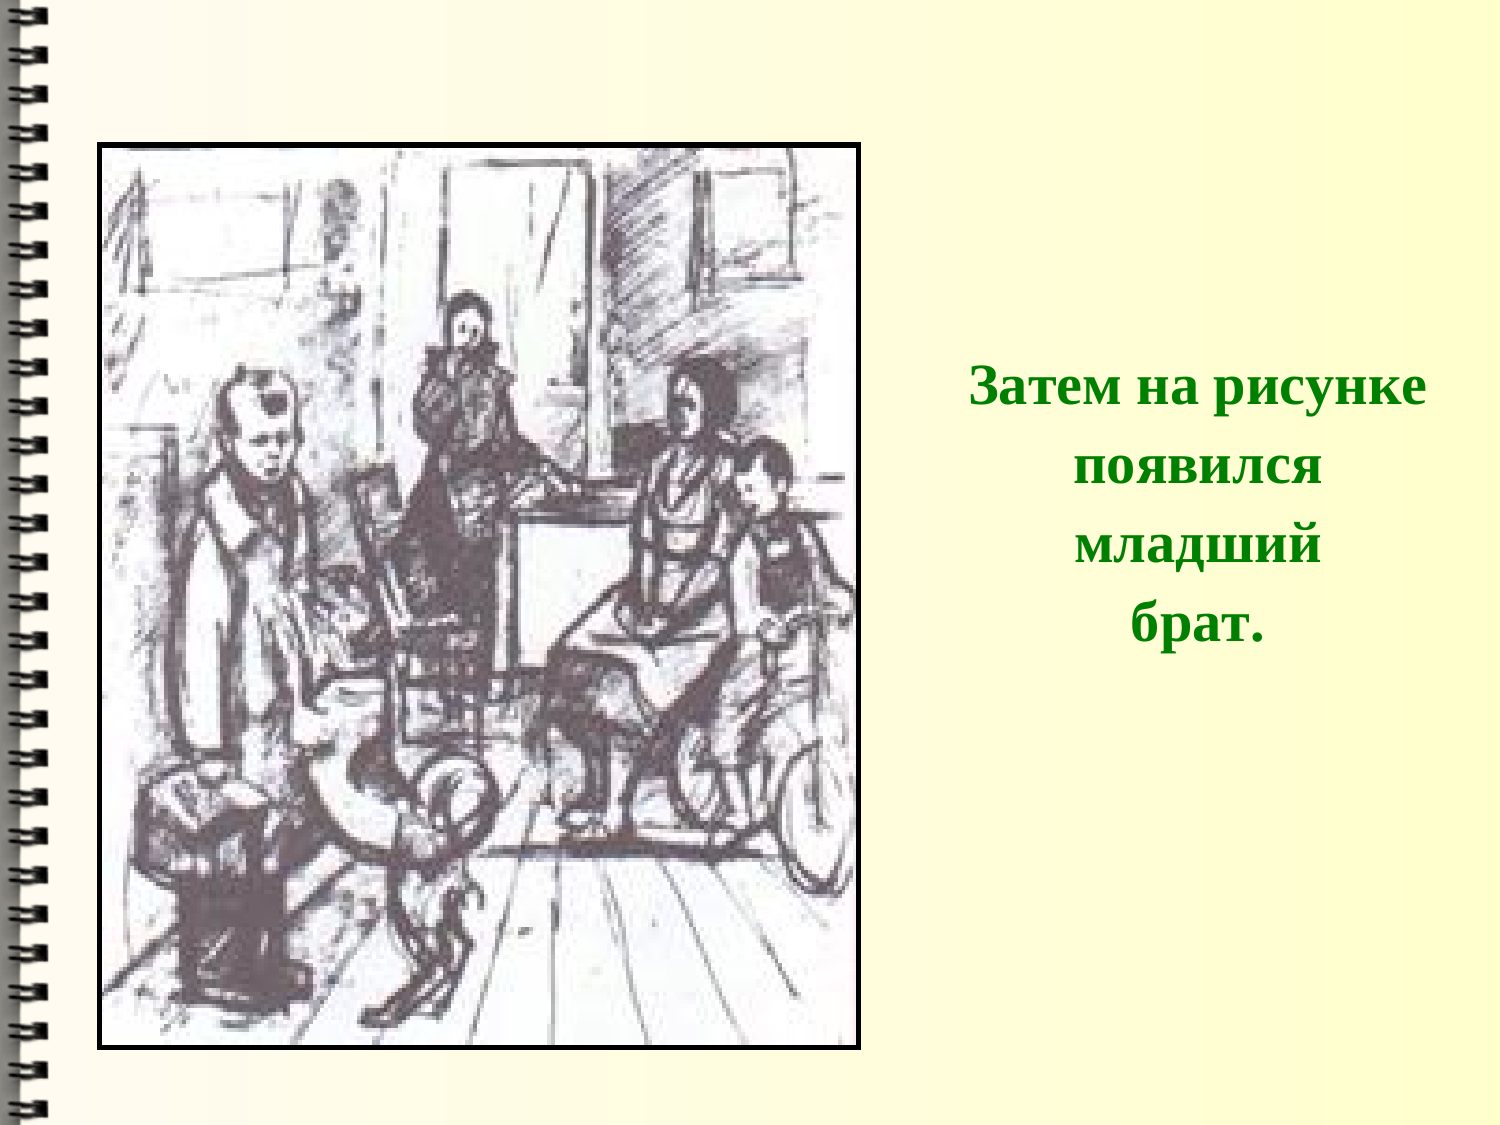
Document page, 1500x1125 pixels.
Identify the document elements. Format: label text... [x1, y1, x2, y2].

picture [0, 0, 69, 1125]
list Затем на рисунке появился младший брат. [944, 344, 1451, 798]
picture [101, 147, 857, 1046]
